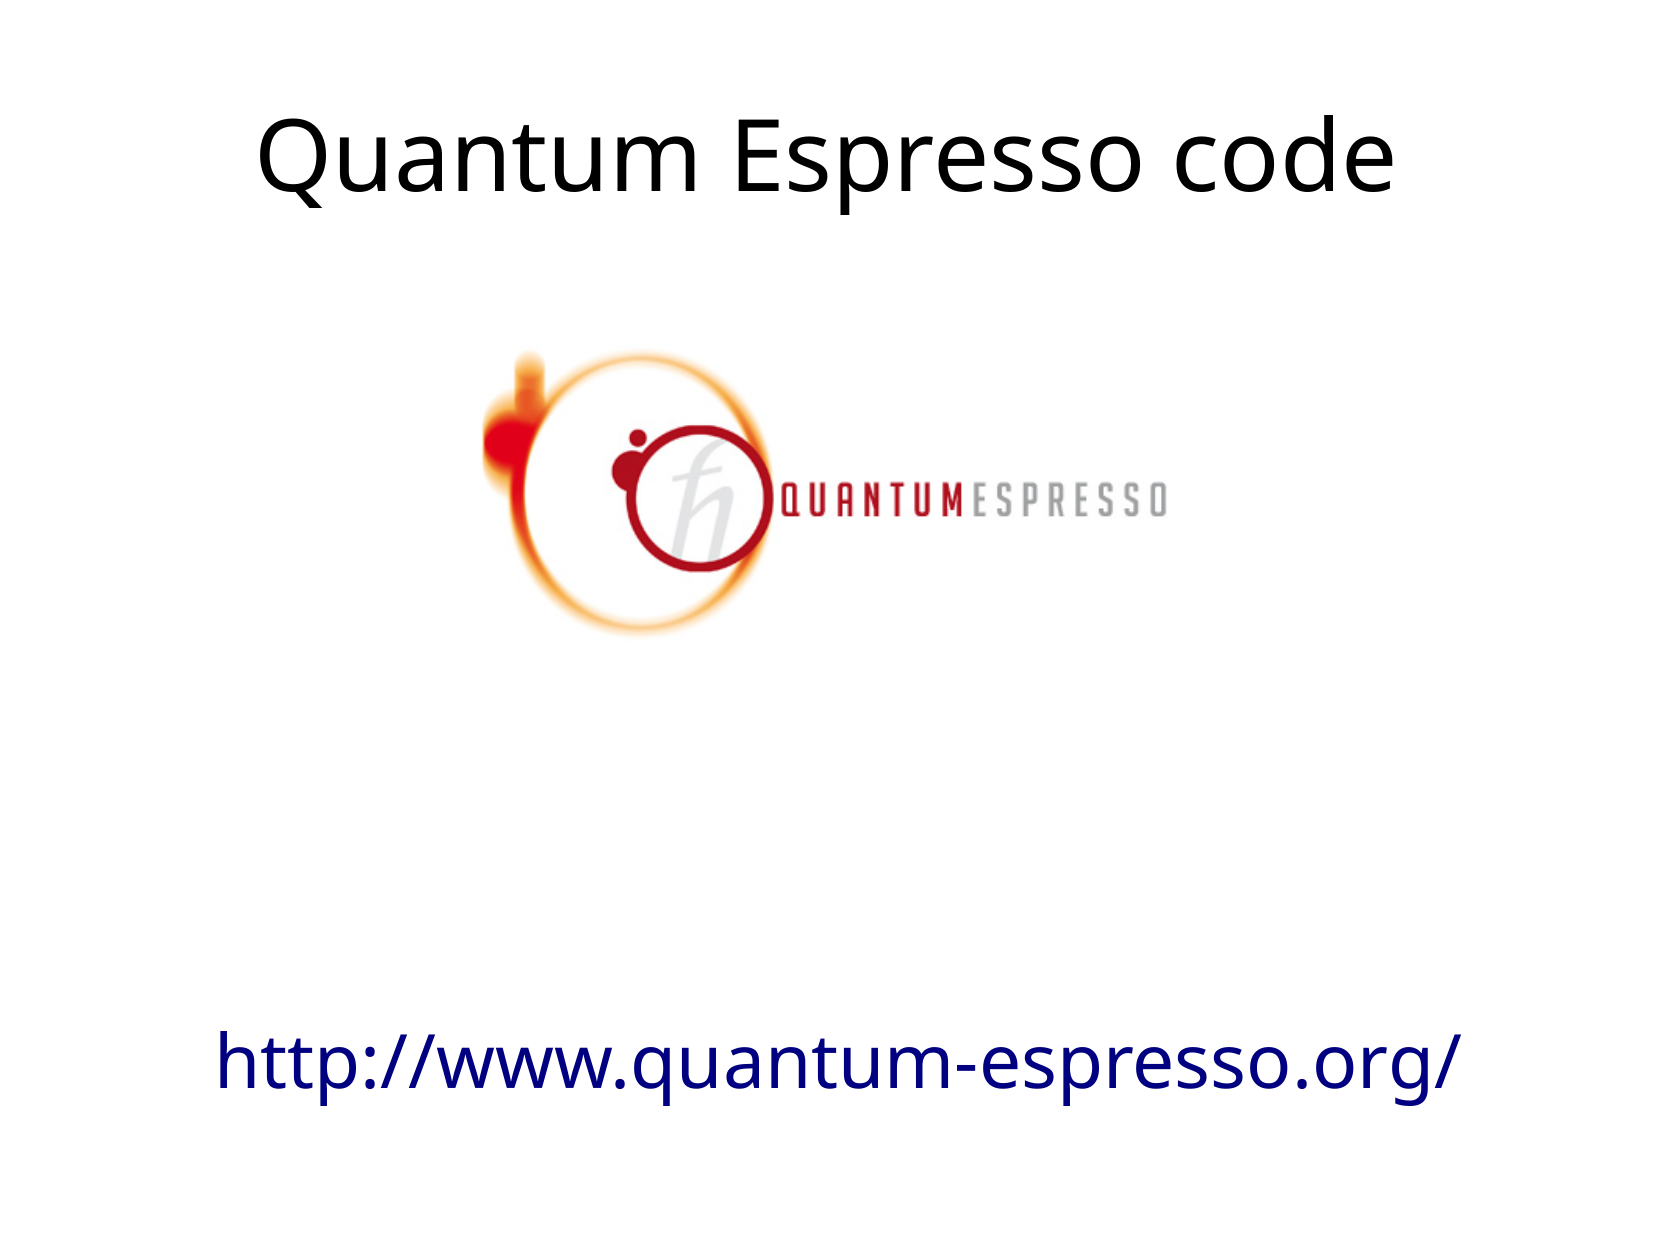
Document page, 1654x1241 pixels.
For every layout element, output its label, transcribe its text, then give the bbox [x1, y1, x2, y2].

picture [480, 344, 1171, 642]
text_box http://www.quantum-espresso.org/ [192, 990, 1486, 1130]
title Quantum Espresso code [82, 49, 1571, 257]
